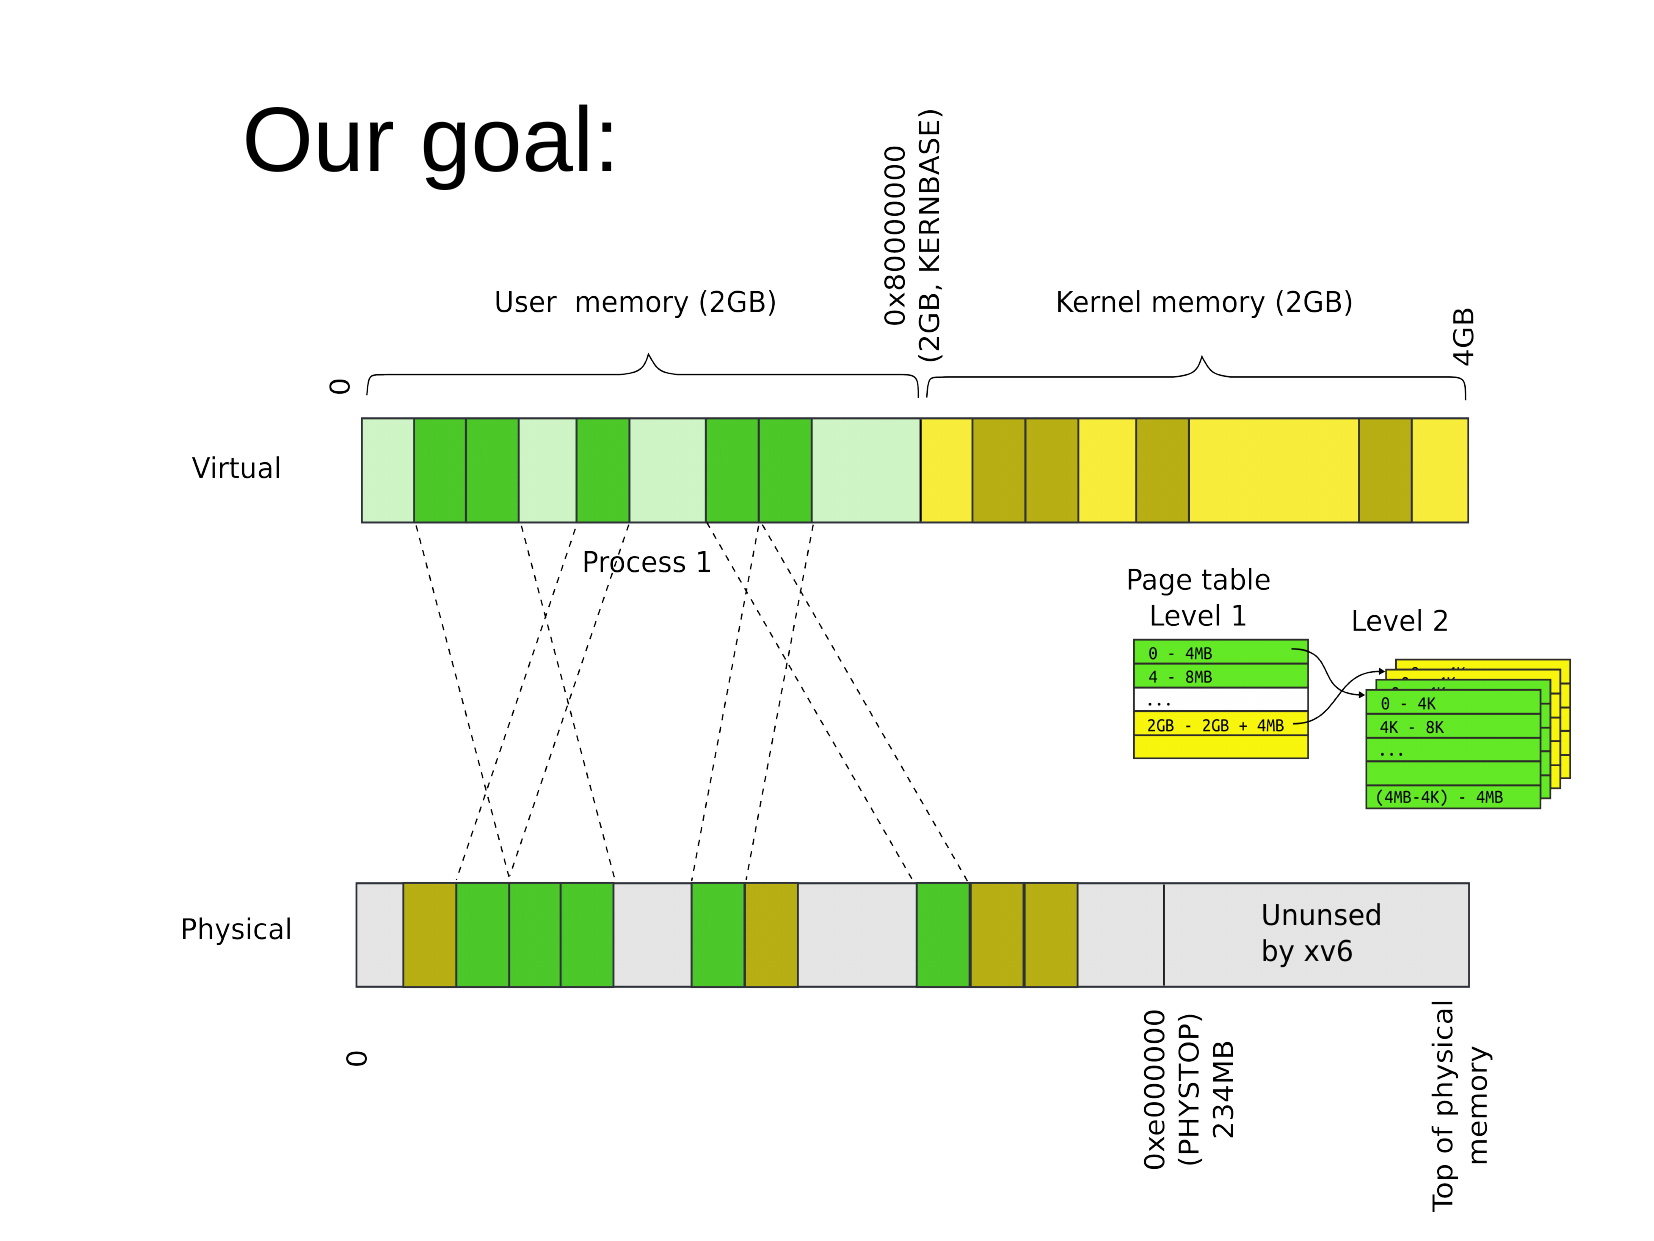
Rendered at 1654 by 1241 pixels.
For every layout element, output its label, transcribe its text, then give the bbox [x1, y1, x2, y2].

picture [183, 110, 1571, 1212]
title Our goal: [37, 65, 826, 216]
